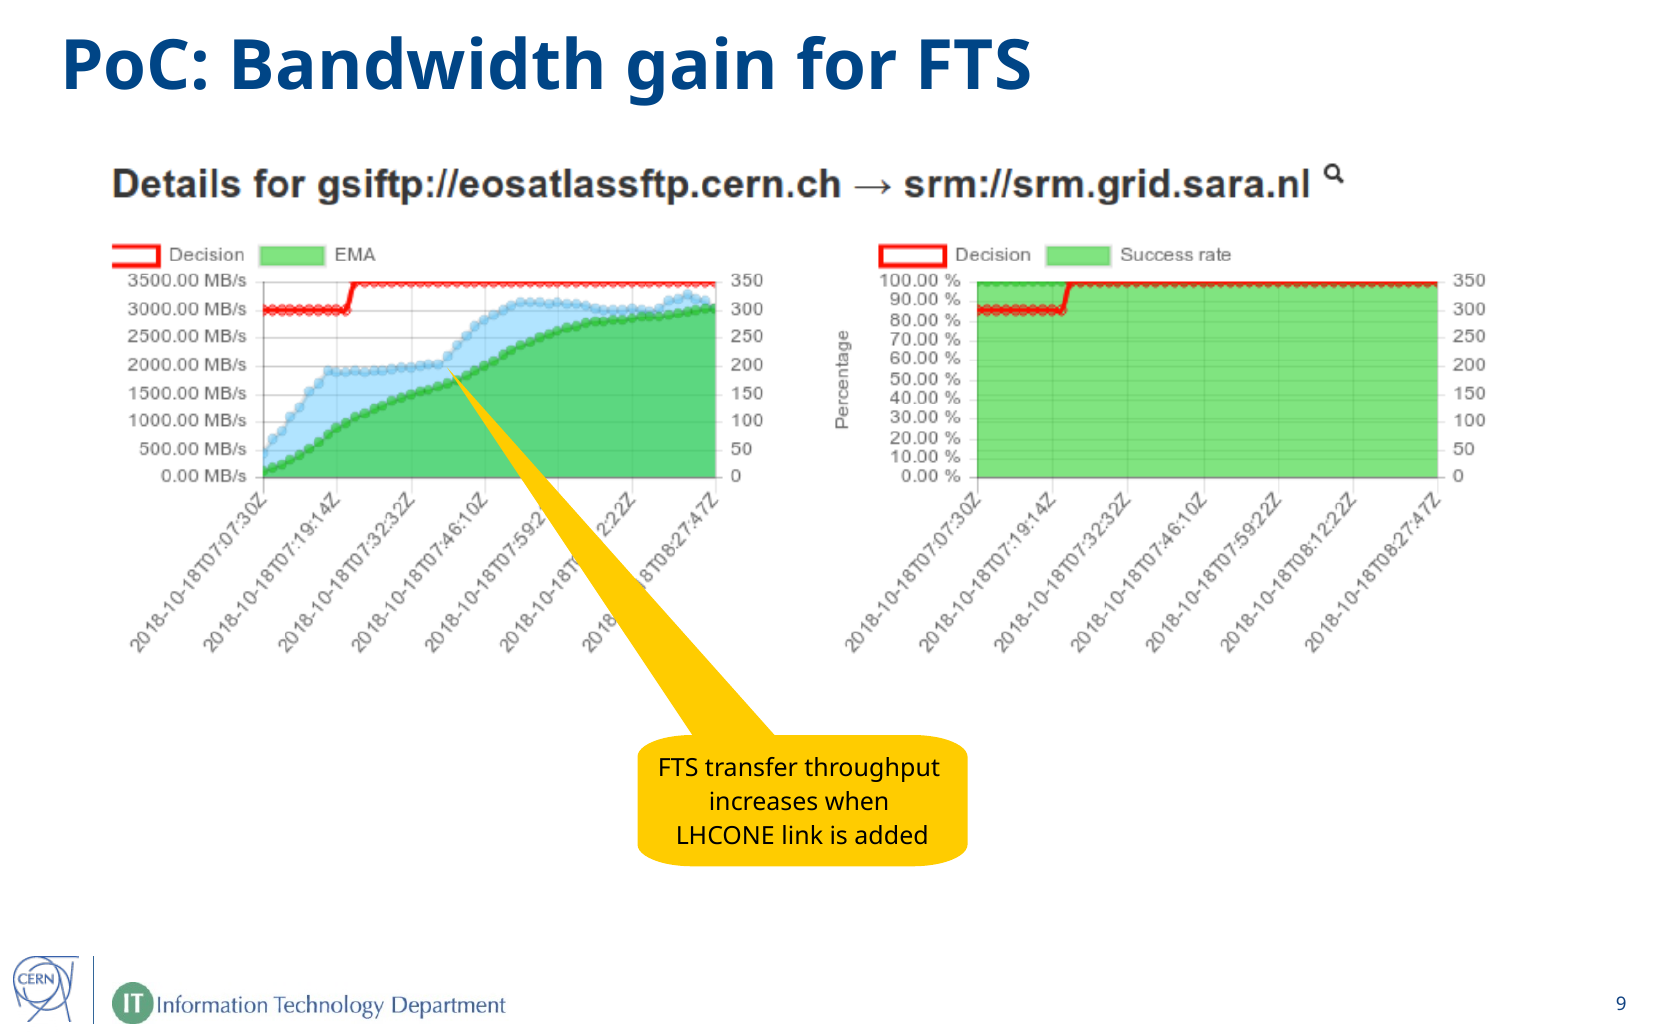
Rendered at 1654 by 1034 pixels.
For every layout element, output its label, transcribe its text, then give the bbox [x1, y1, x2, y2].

title PoC: Bandwidth gain for FTS [60, 0, 1528, 138]
picture [112, 982, 755, 1024]
picture [13, 956, 79, 1032]
picture [84, 146, 1509, 691]
text_box FTS transfer throughput increases when LHCONE link is added [446, 367, 968, 867]
